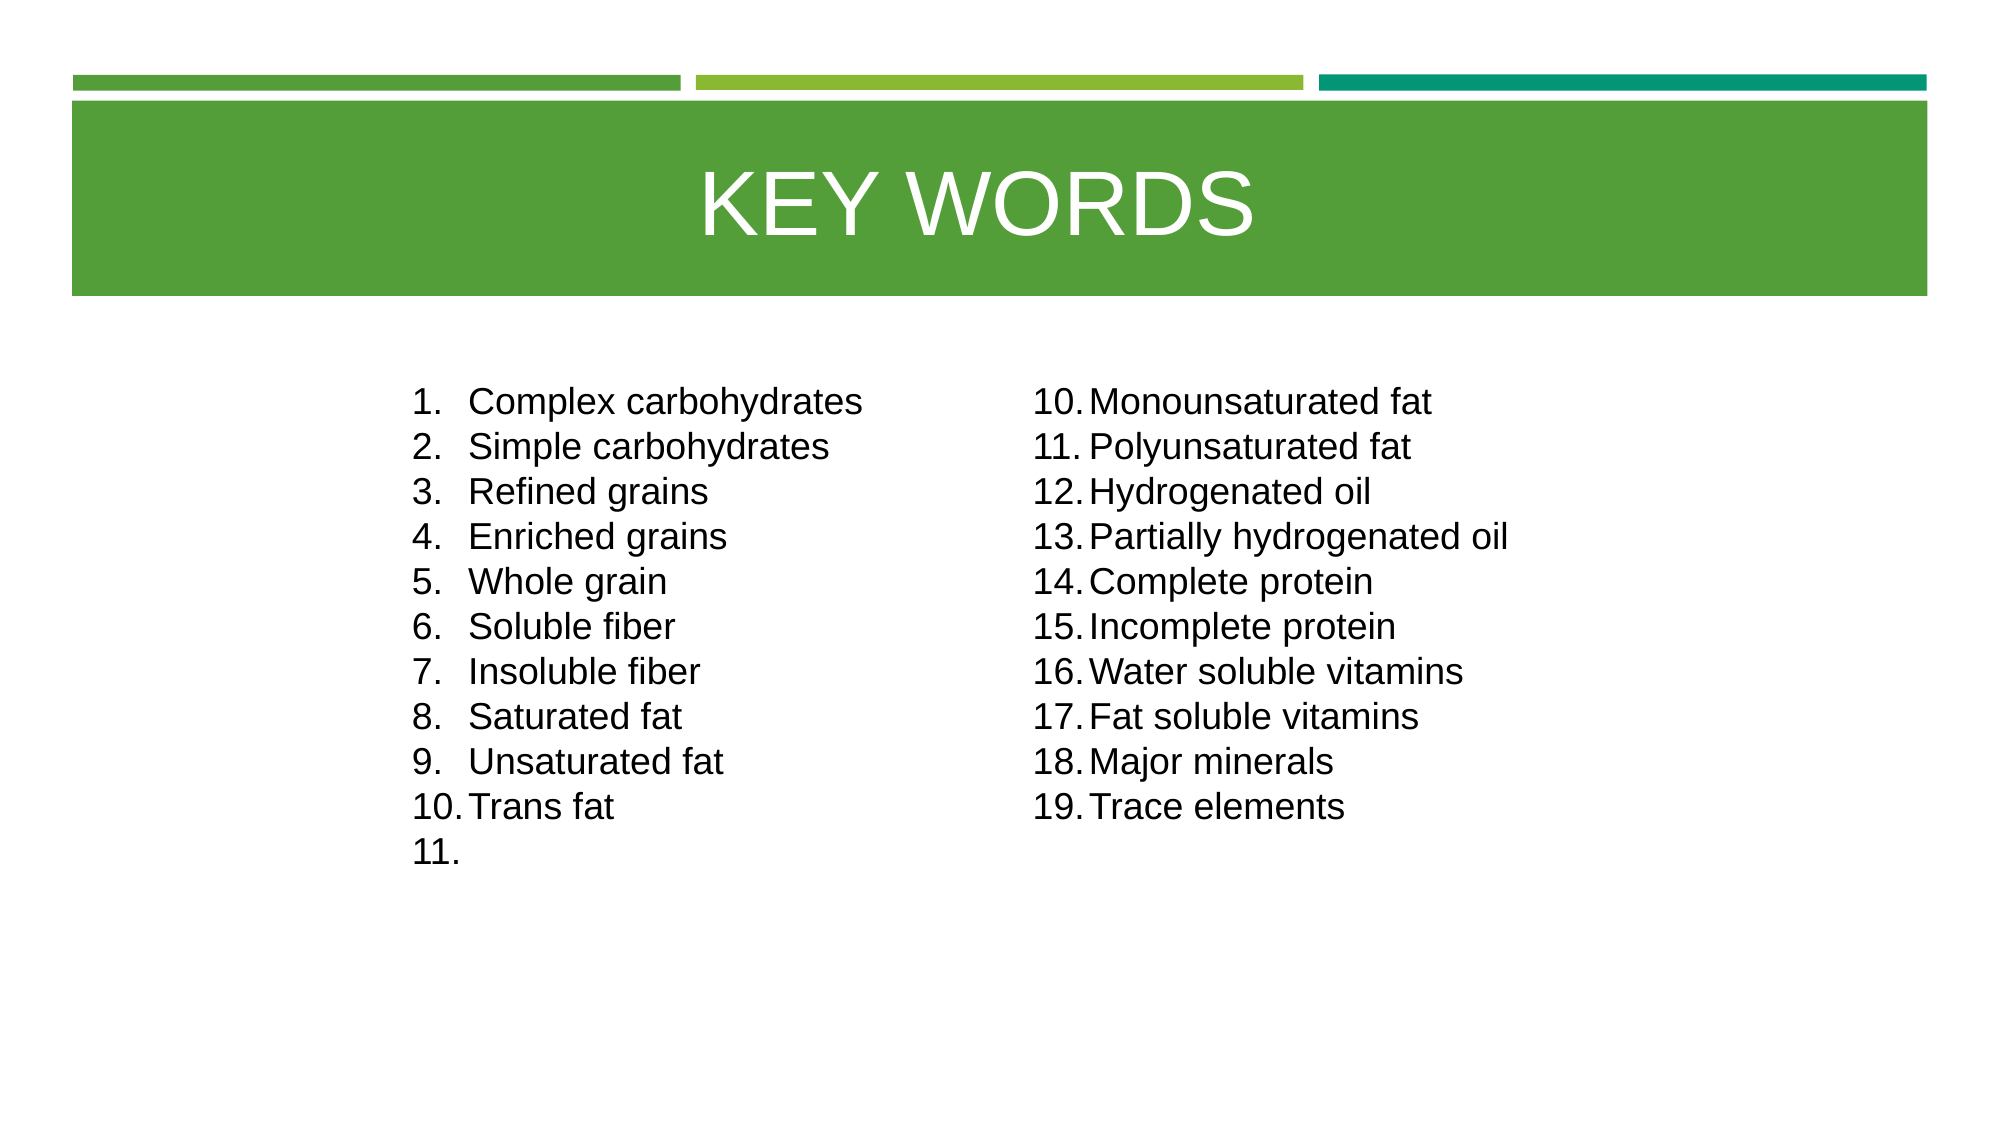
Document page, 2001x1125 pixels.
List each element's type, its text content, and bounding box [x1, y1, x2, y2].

text_box KEY WORDS [683, 136, 2000, 263]
text_box Complex carbohydrates Simple carbohydrates Refined grains Enriched grains Whole grain Soluble fiber Insoluble fiber Saturated fat Unsaturated fat Trans fat [396, 369, 921, 885]
text_box Monounsaturated fat Polyunsaturated fat Hydrogenated oil Partially hydrogenated oil Complete protein Incomplete protein Water soluble vitamins Fat soluble vitamins Major minerals Trace elements [1017, 369, 1597, 836]
